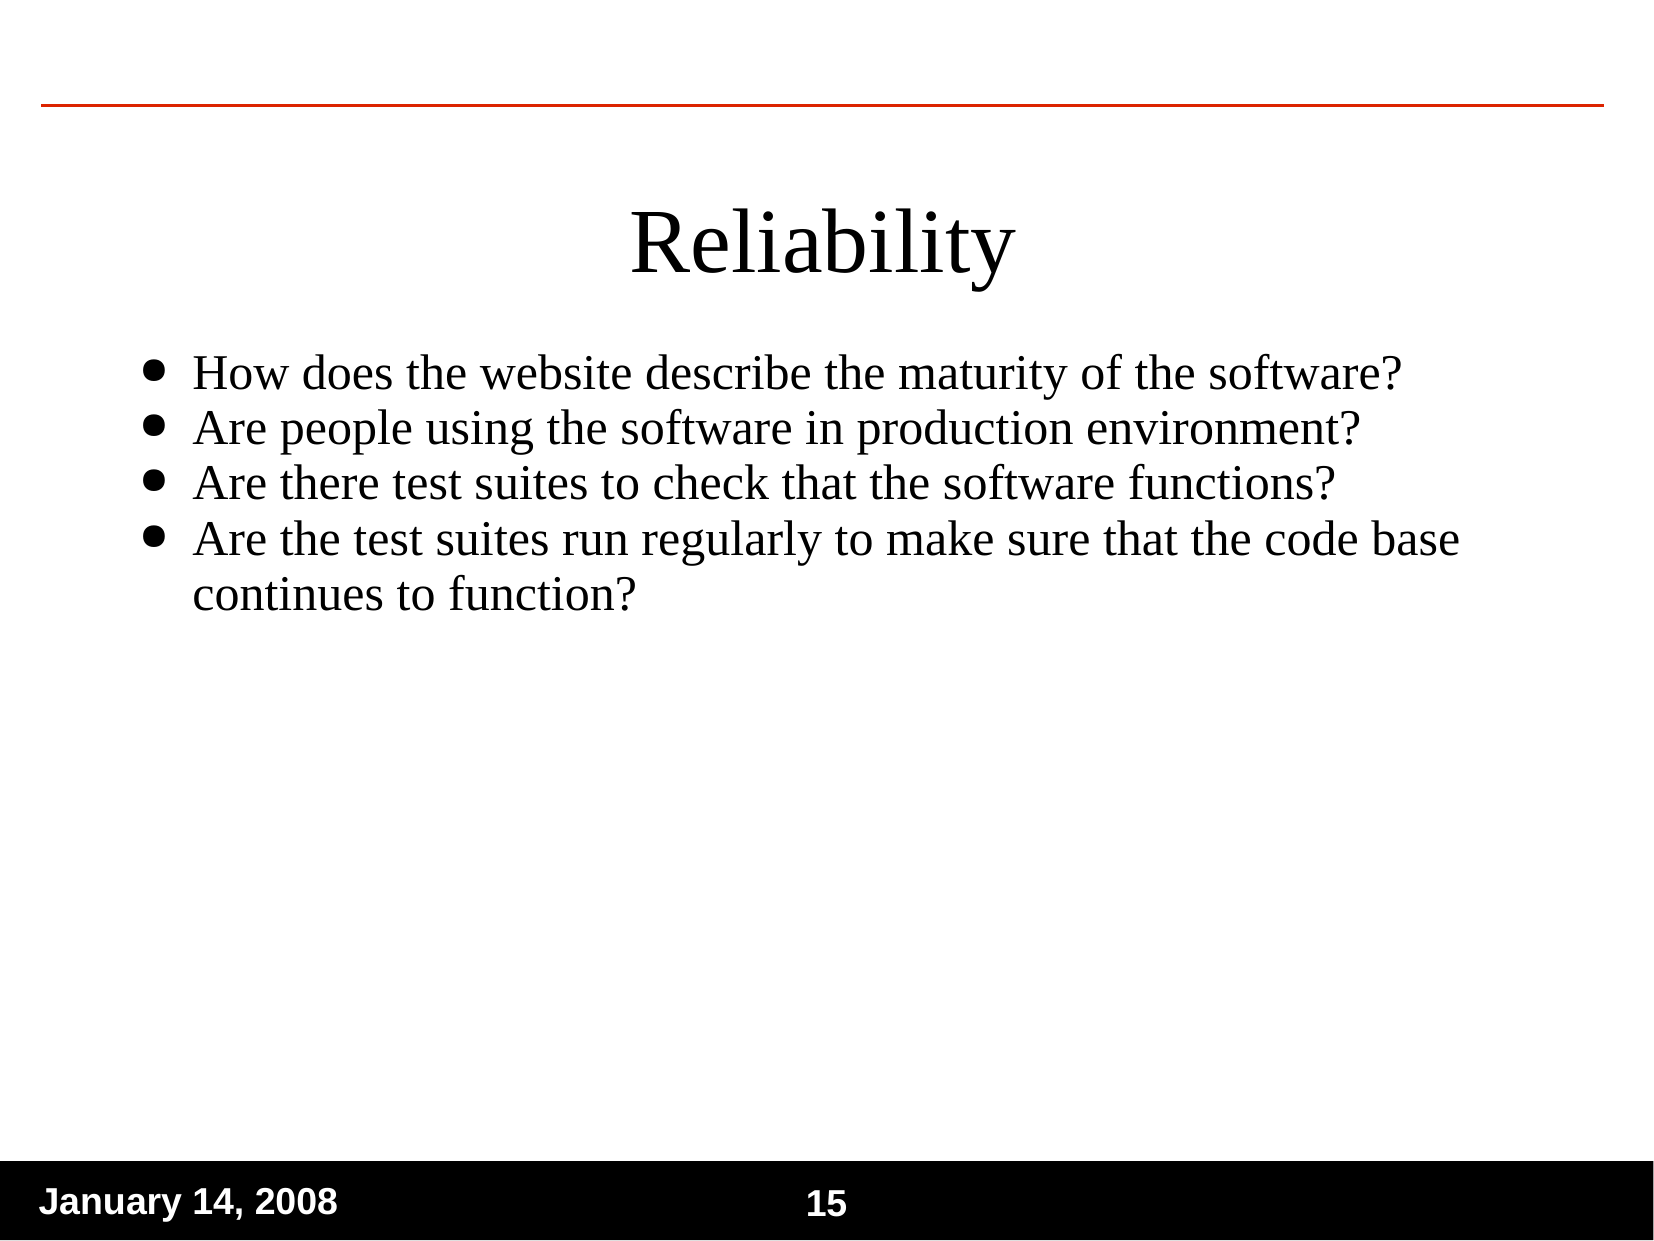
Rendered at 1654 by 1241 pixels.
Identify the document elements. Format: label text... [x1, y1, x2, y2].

title Reliability [117, 137, 1530, 346]
list How does the website describe the maturity of the software? Are people using the software in production environment? Are there test suites to check that the software functions? Are the test suites run regularly to make sure that the code base continues to function? [121, 344, 1534, 1127]
